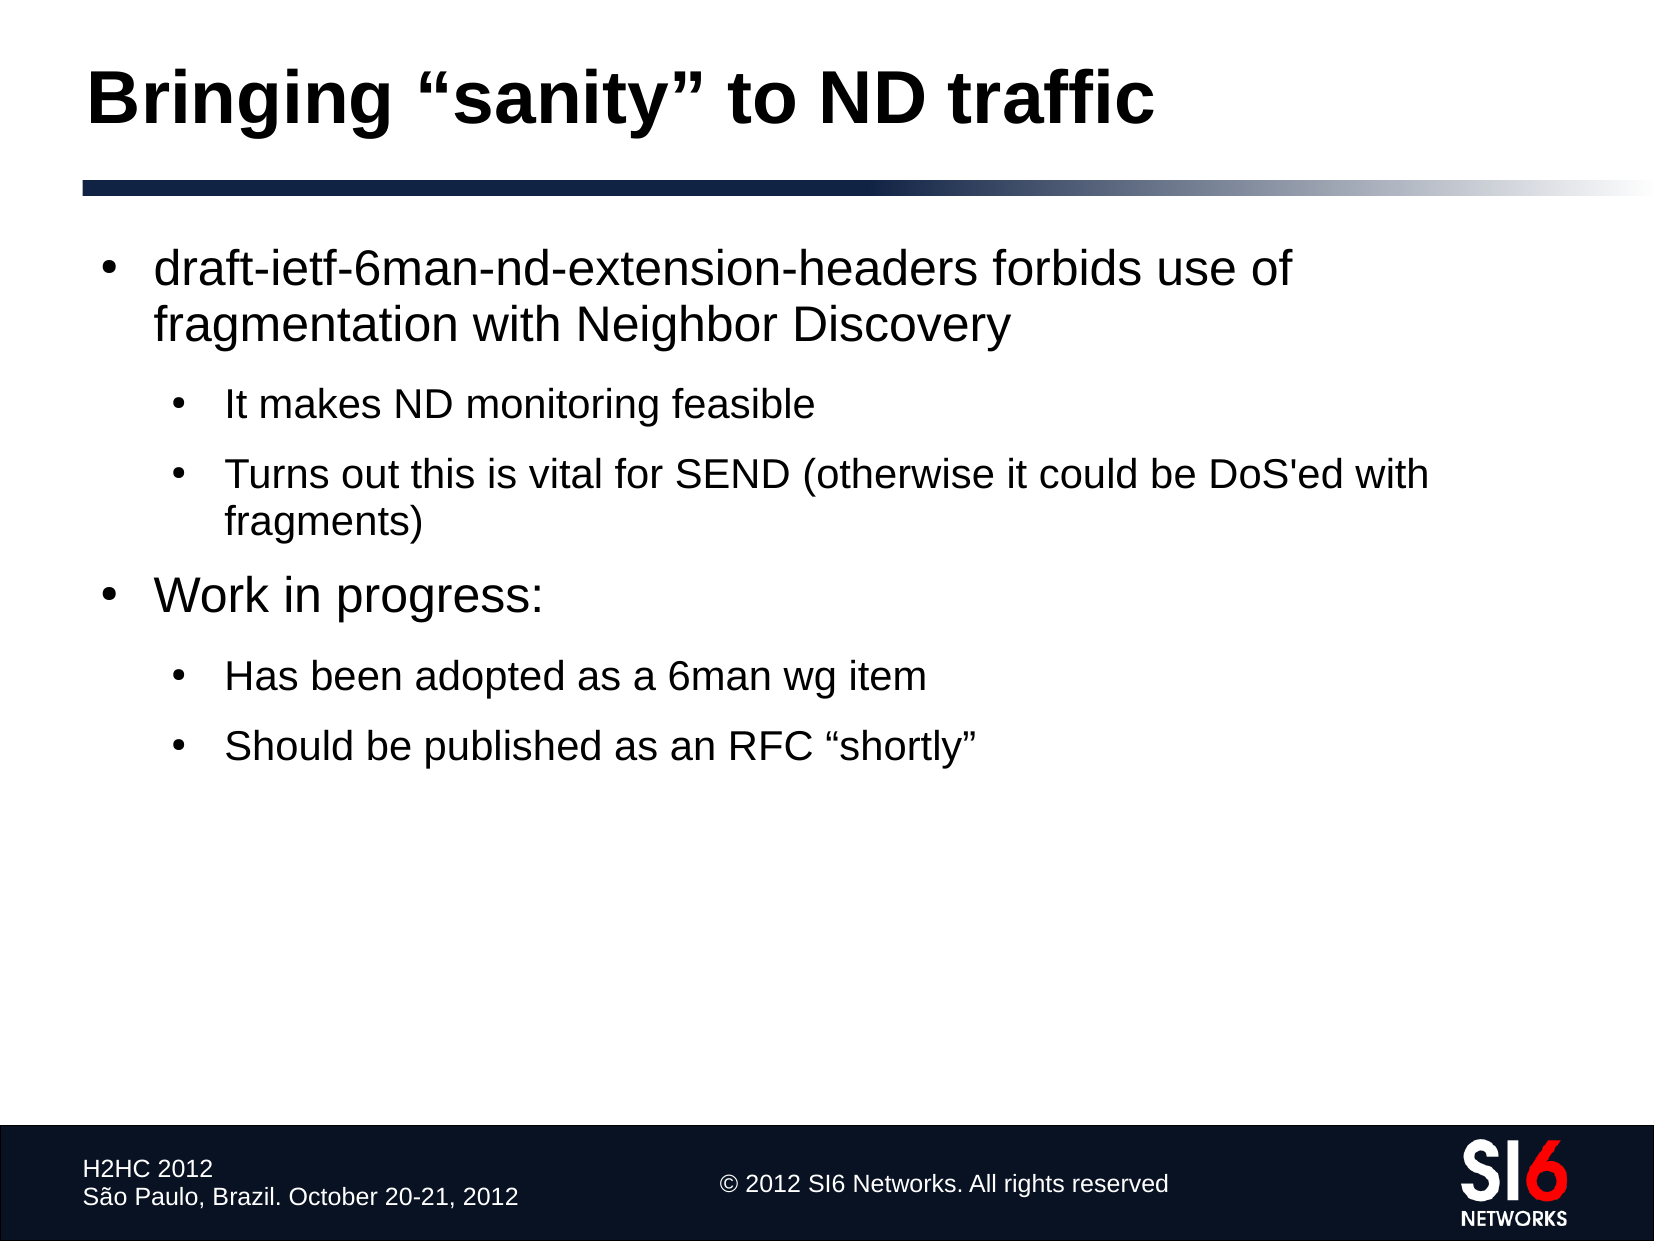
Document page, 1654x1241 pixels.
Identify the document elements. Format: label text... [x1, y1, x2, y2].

title Bringing “sanity” to ND traffic [86, 30, 1576, 166]
list draft-ietf-6man-nd-extension-headers forbids use of fragmentation with Neighbor Discovery It makes ND monitoring feasible Turns out this is vital for SEND (otherwise it could be DoS'ed with fragments) Work in progress: Has been adopted as a 6man wg item Should be published as an RFC “shortly” [82, 240, 1571, 1059]
picture [1461, 1139, 1567, 1226]
